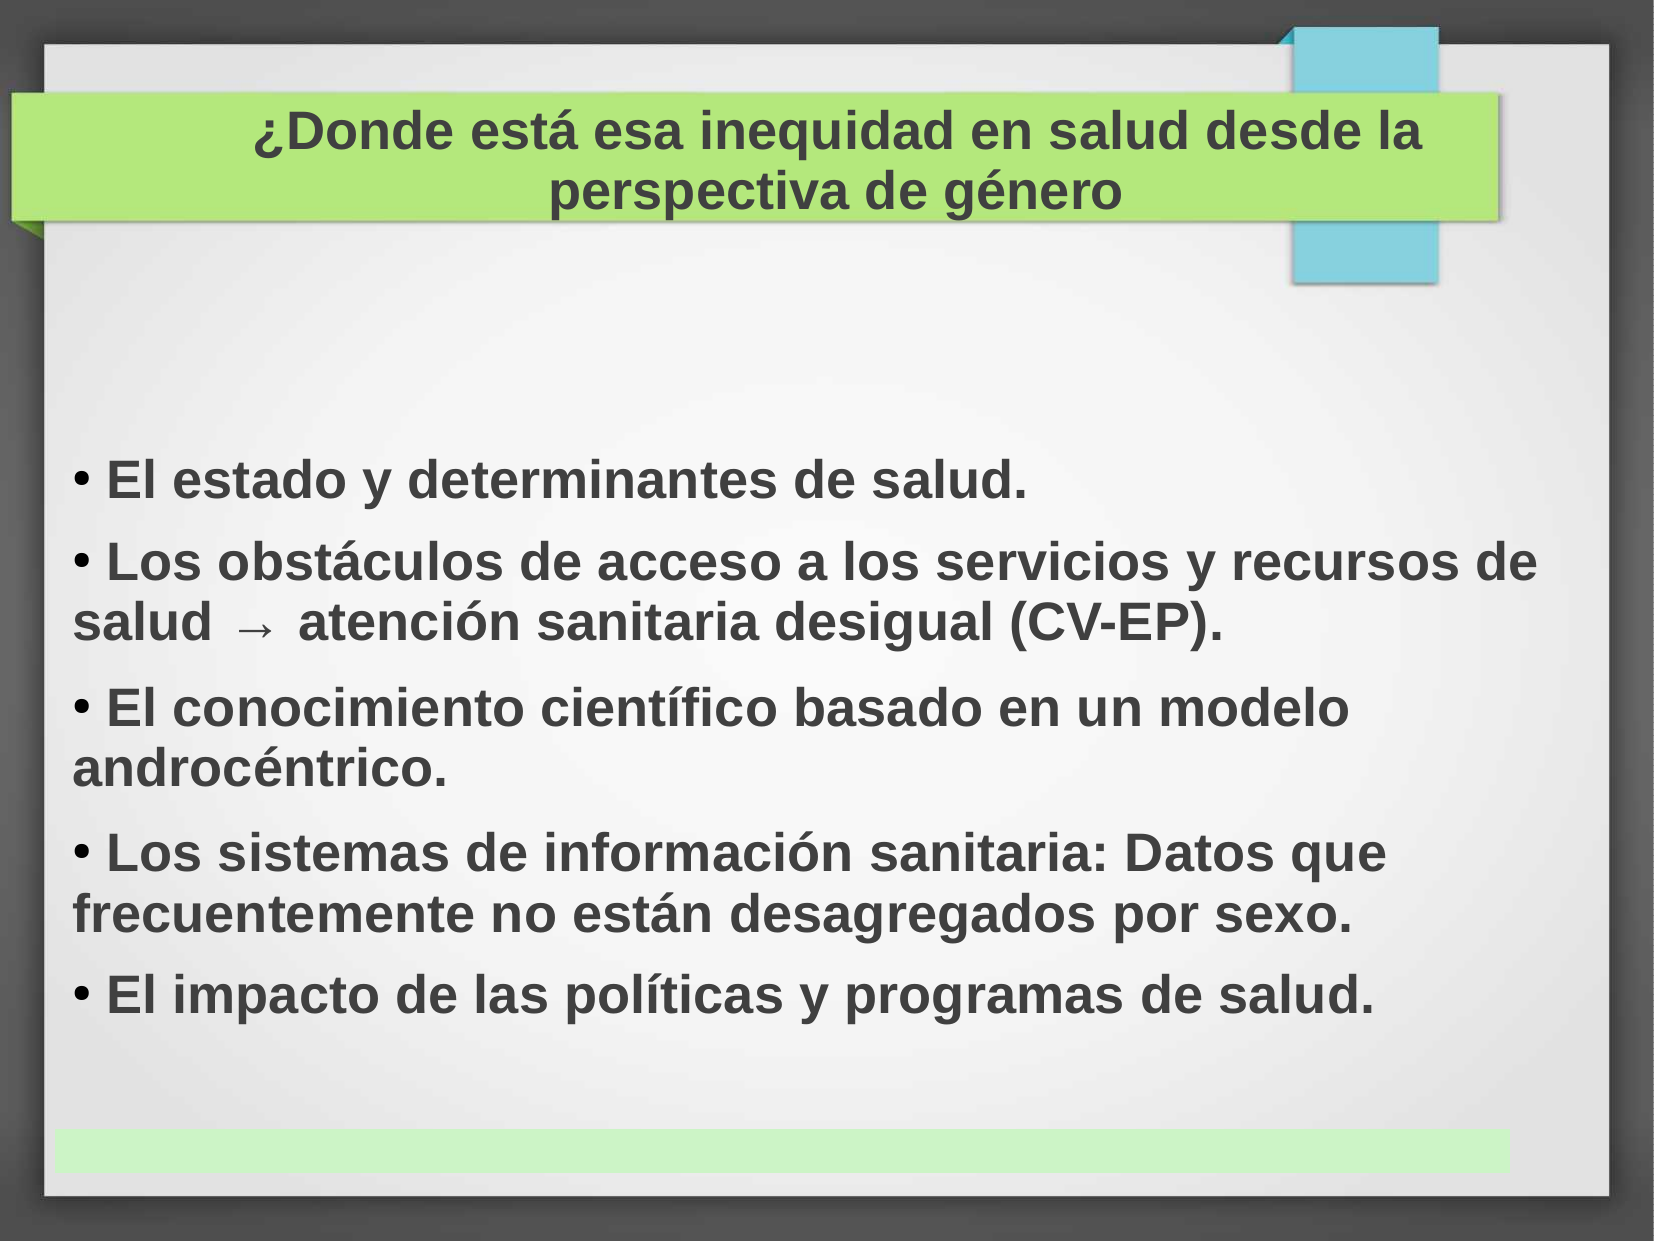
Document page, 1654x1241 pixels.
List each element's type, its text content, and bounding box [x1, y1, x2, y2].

text_box ¿Donde está esa inequidad en salud desde la perspectiva de género [135, 100, 1538, 222]
text_box [55, 1129, 1510, 1173]
picture [0, 0, 1654, 1241]
subtitle El estado y determinantes de salud. Los obstáculos de acceso a los servicios y recursos de salud → atención sanitaria desigual (CV-EP). El conocimiento científico basado en un modelo androcéntrico. Los sistemas de información sanitaria: Datos que frecuentemente no están desagregados por sexo. El impacto de las políticas y programas de salud. [72, 399, 1561, 1076]
